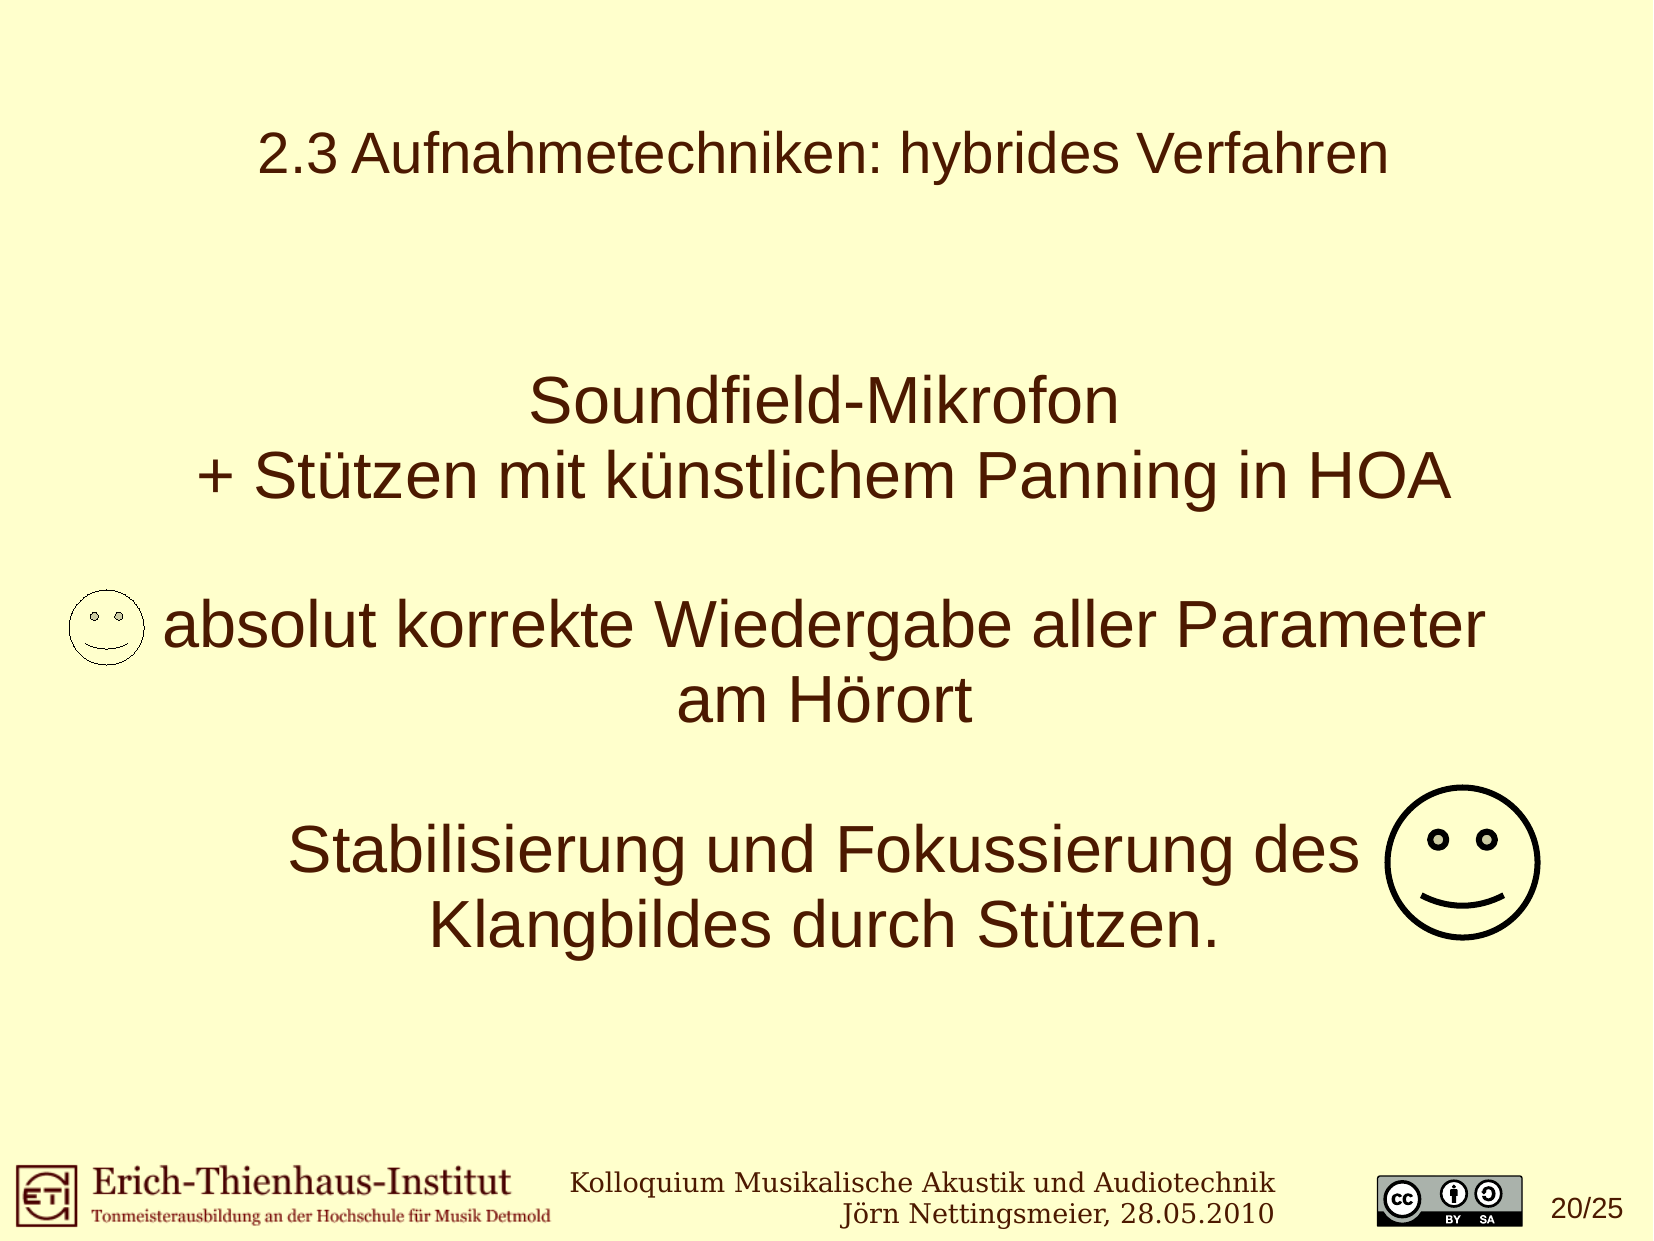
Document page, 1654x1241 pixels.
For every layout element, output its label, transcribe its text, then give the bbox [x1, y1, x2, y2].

text_box [1387, 787, 1538, 938]
text_box [69, 589, 145, 666]
subtitle Soundfield-Mikrofon + Stützen mit künstlichem Panning in HOA absolut korrekte Wiedergabe aller Parameter am Hörort Stabilisierung und Fokussierung des Klangbildes durch Stützen. [150, 297, 1501, 1102]
title 2.3 Aufnahmetechniken: hybrides Verfahren [37, 49, 1612, 257]
